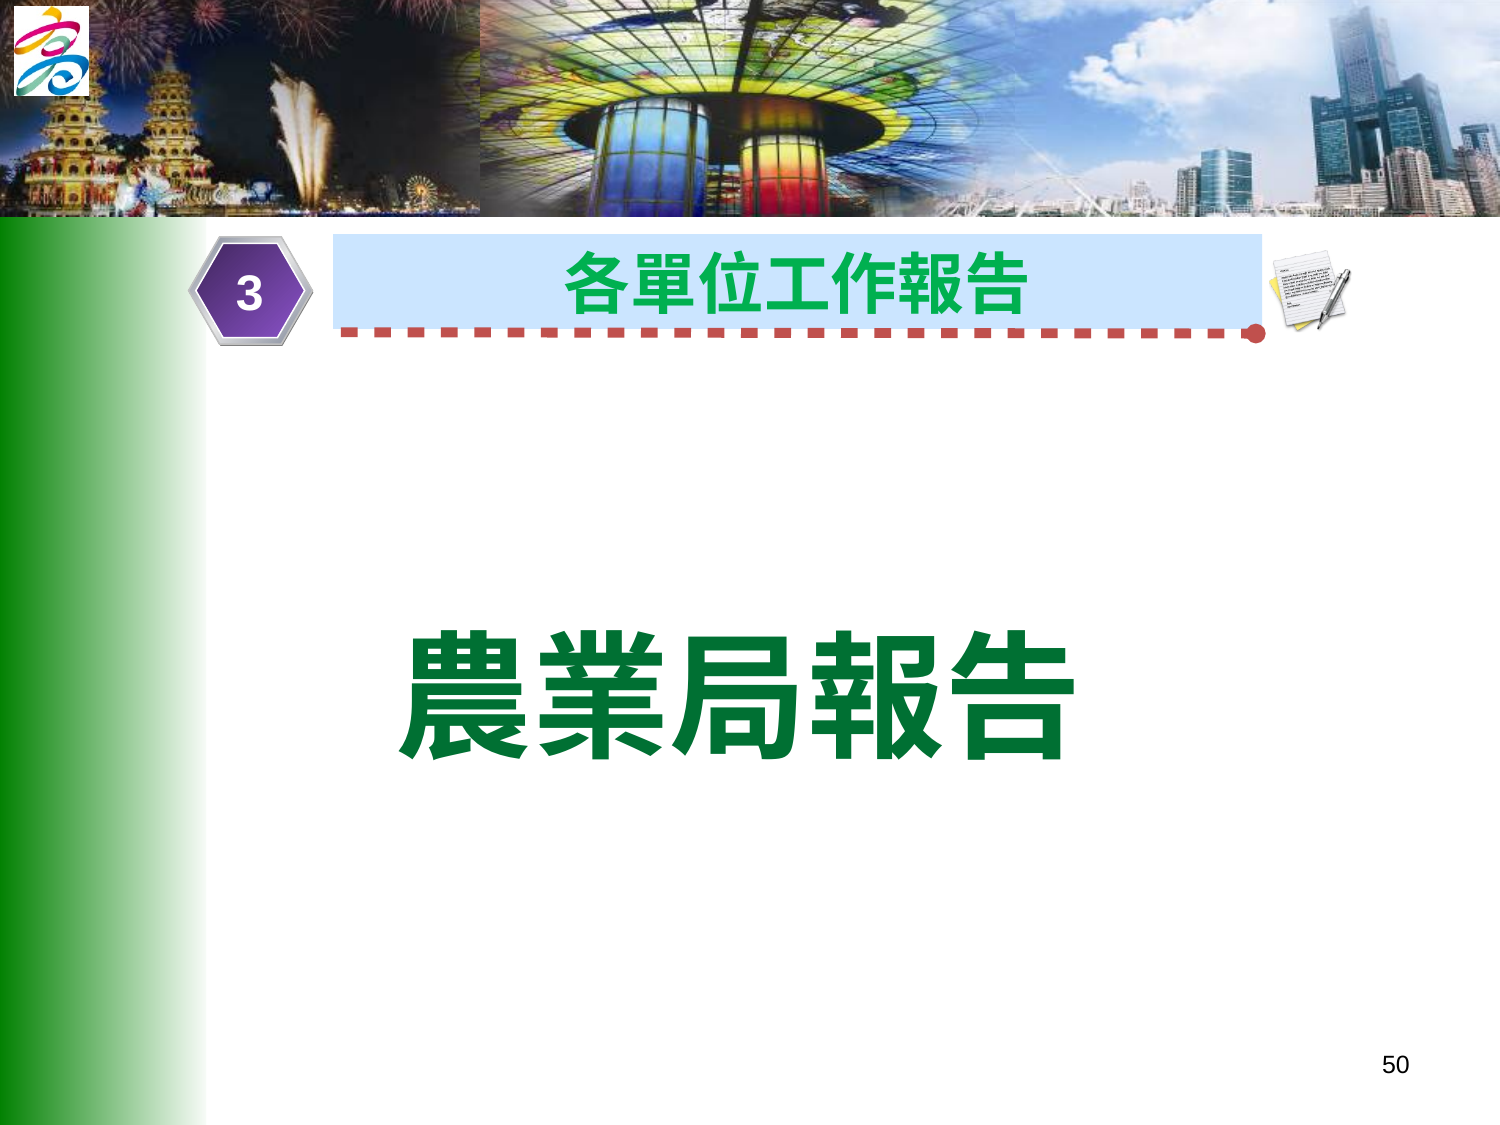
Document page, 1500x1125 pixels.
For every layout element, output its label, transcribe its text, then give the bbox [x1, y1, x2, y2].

picture [1268, 249, 1352, 333]
text_box 各單位工作報告 [333, 234, 1263, 329]
picture [0, 0, 1500, 217]
text_box [188, 236, 314, 346]
slide_number <編號> [1352, 1024, 1425, 1103]
title 農業局報告 [88, 385, 1388, 1000]
text_box 3 [220, 253, 279, 328]
